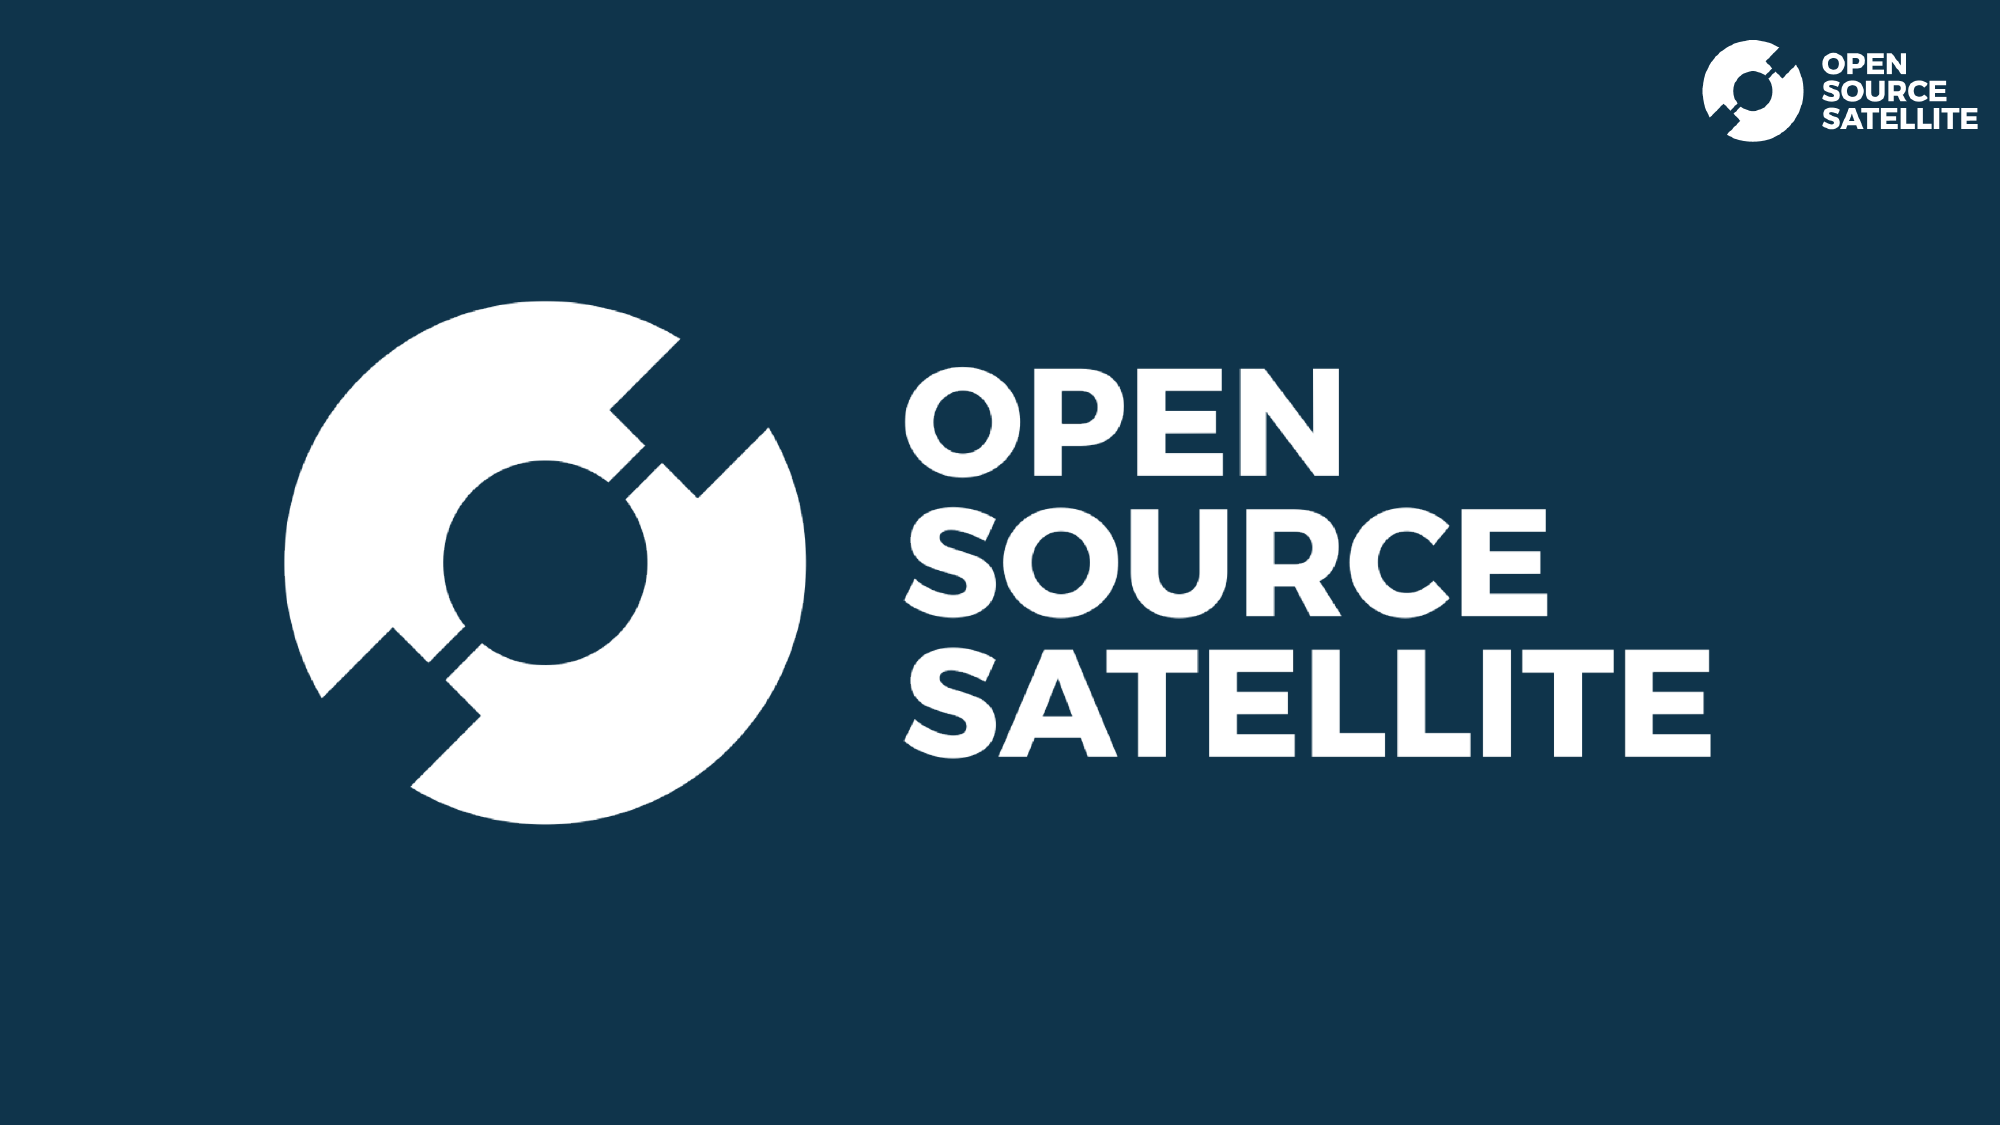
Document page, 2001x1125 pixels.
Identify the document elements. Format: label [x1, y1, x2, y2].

picture [140, 40, 1978, 998]
